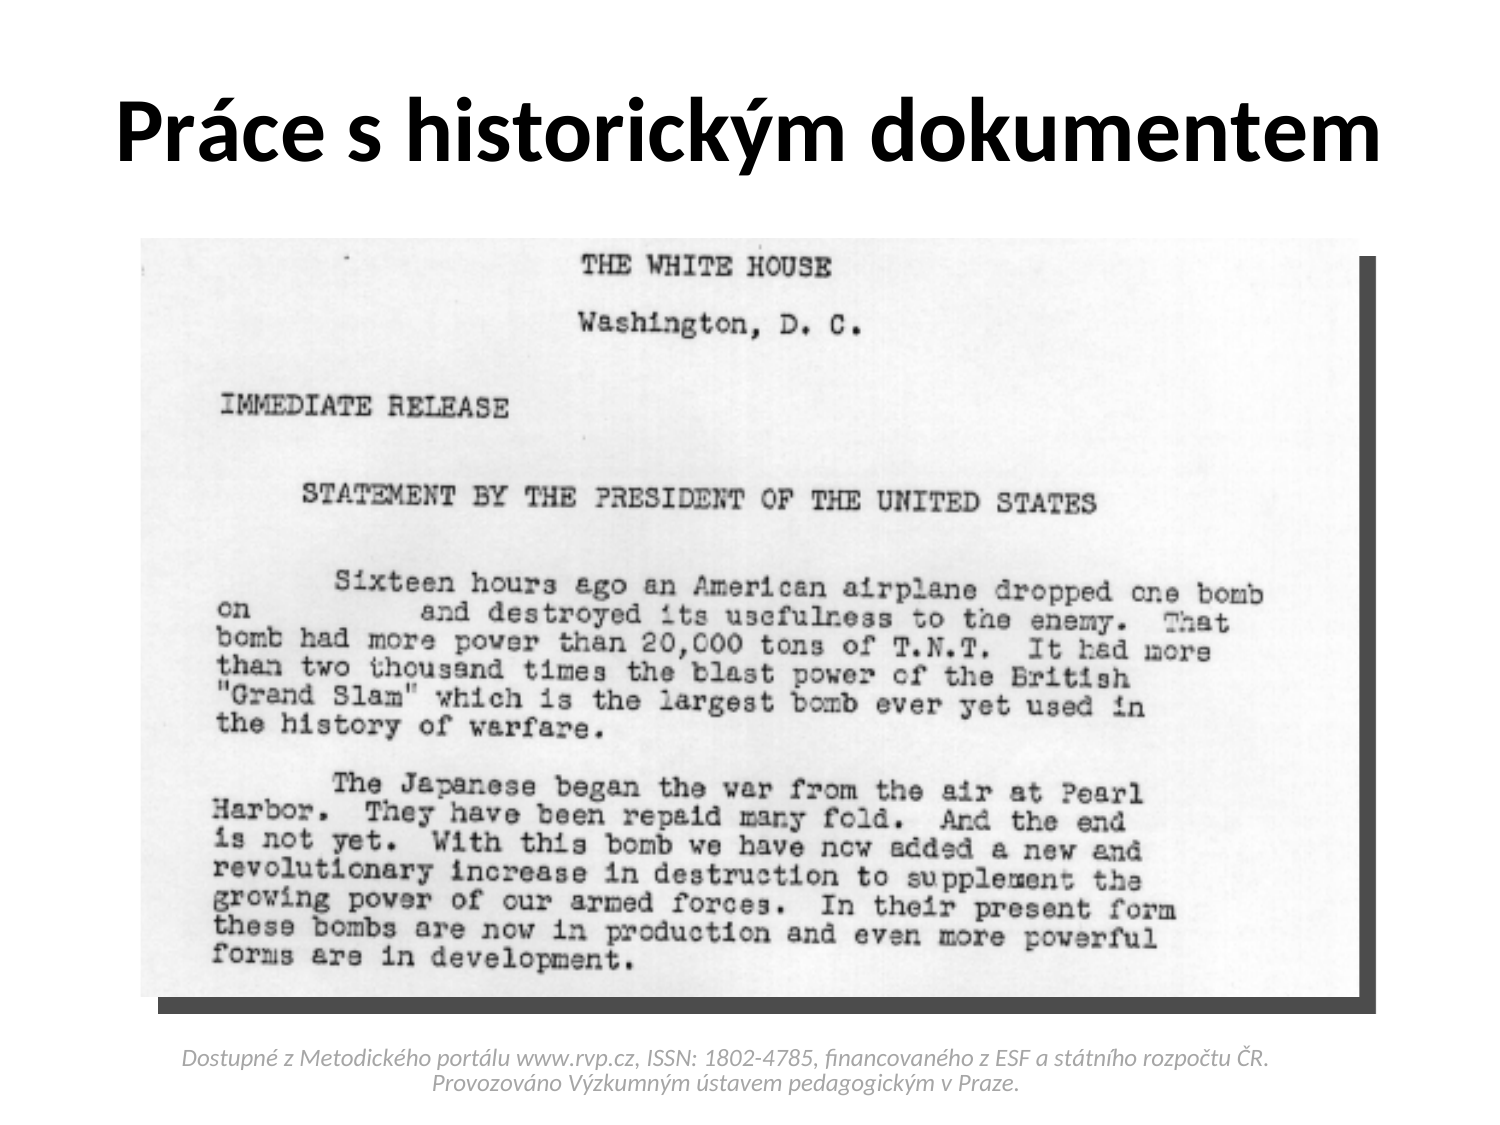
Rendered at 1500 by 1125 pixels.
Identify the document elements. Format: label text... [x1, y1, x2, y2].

title Práce s historickým dokumentem [75, 45, 1426, 233]
text_box [140, 238, 1360, 997]
text_box Dostupné z Metodického portálu www.rvp.cz, ISSN: 1802-4785, financovaného z ESF a státního rozpočtu ČR. Provozováno Výzkumným ústavem pedagogickým v Praze. [105, 1042, 1348, 1103]
